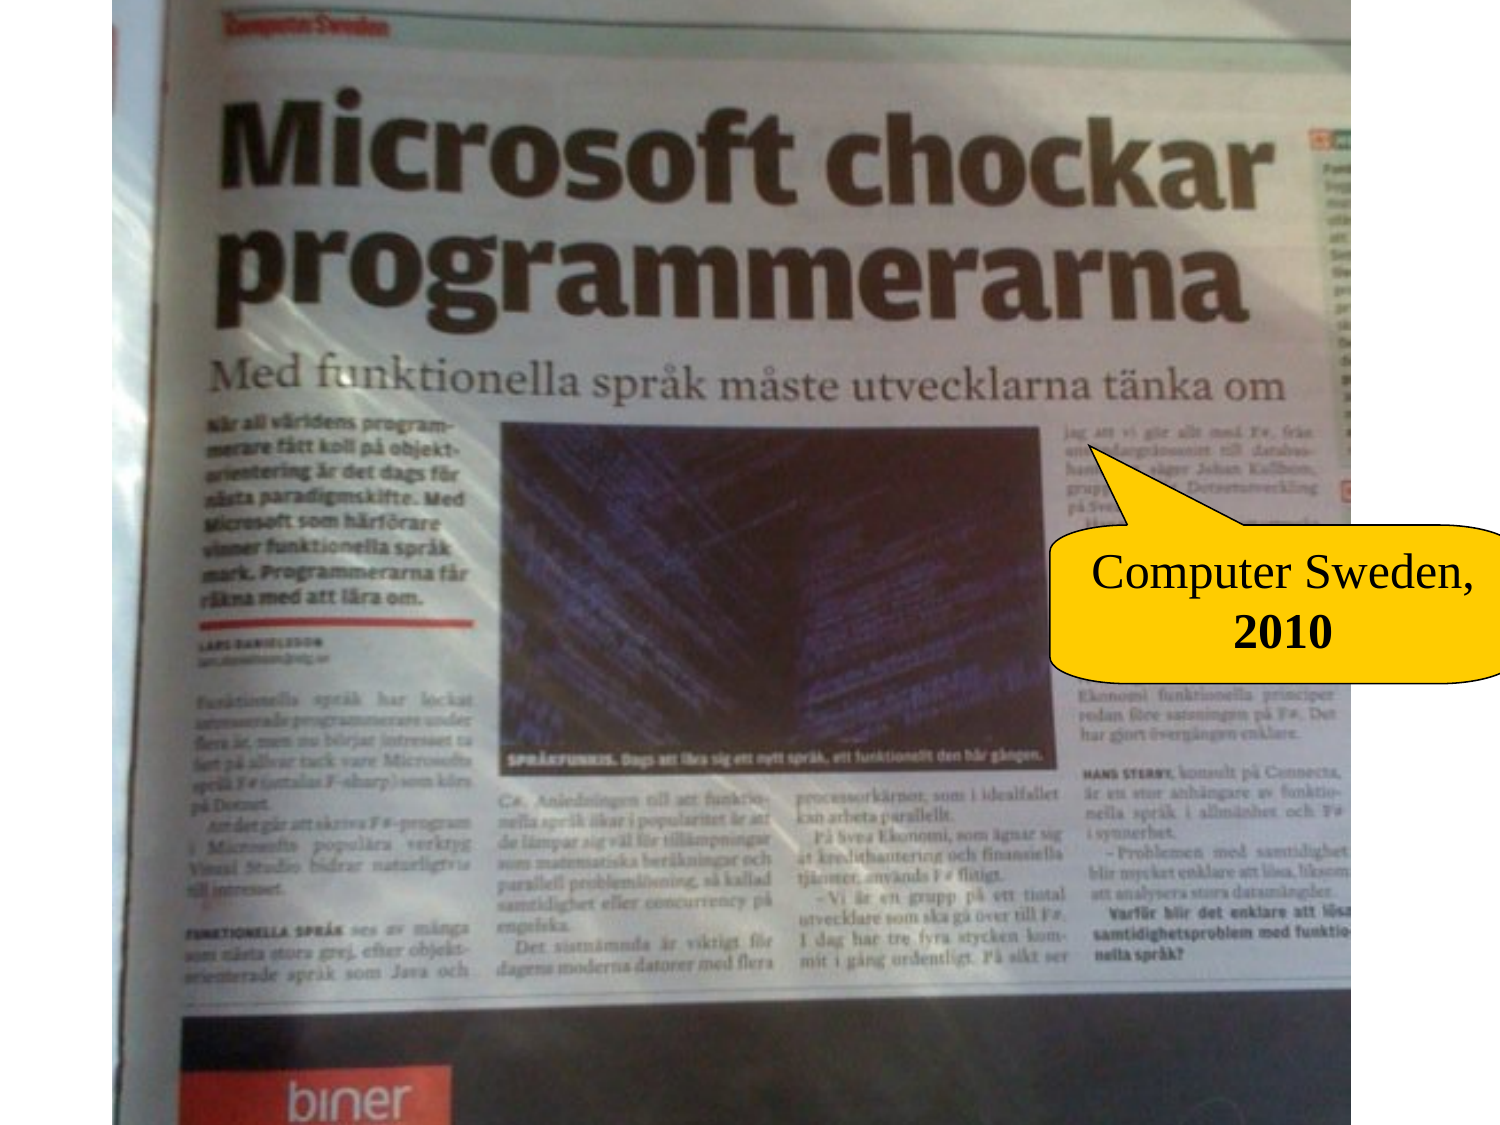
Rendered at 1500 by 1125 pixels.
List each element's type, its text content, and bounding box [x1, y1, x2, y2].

text_box Computer Sweden, 2010 [1049, 445, 1500, 684]
picture [112, 0, 1351, 1125]
